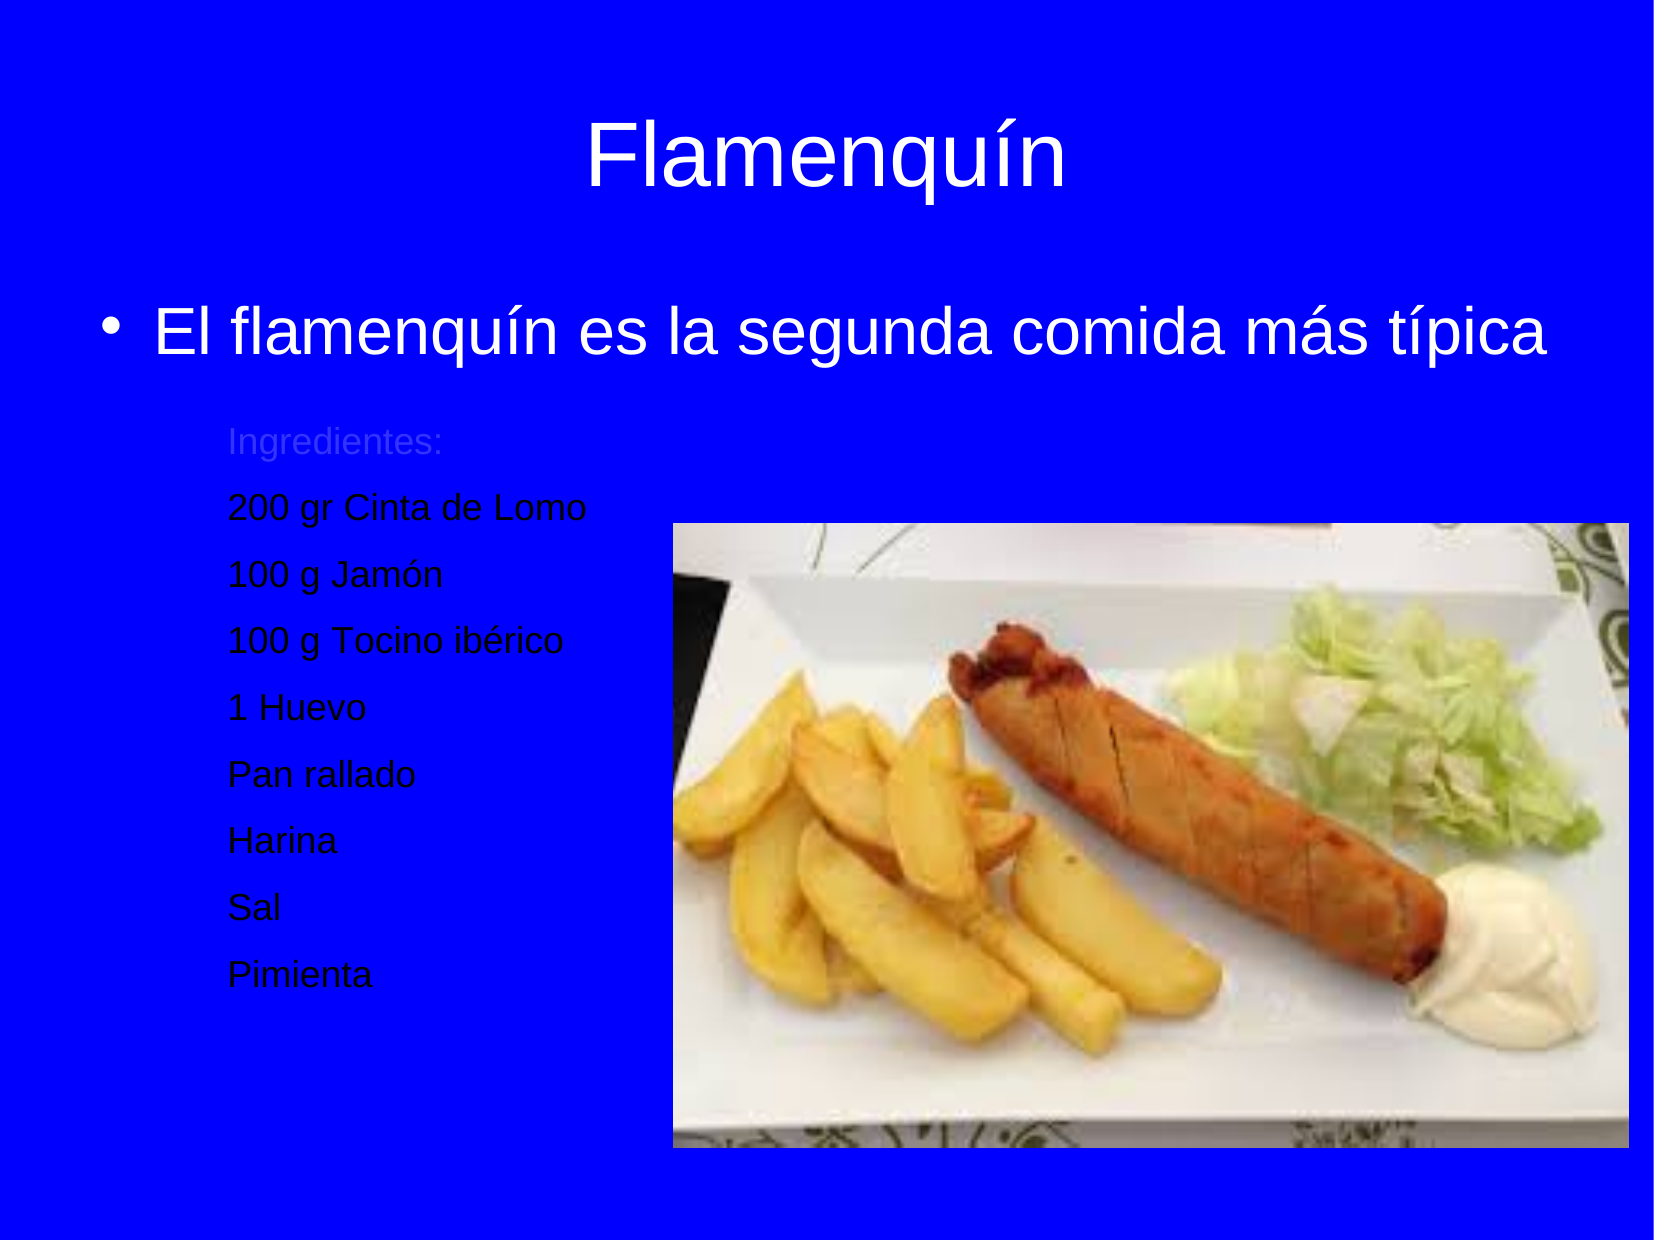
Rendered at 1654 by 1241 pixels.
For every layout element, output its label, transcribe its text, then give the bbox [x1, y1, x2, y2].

title Flamenquín [82, 49, 1571, 257]
picture [673, 523, 1629, 1148]
list El flamenquín es la segunda comida más típica [82, 290, 1571, 1010]
text_box Ingredientes: 200 gr Cinta de Lomo 100 g Jamón 100 g Tocino ibérico 1 Huevo Pan rallado Harina Sal Pimienta [212, 413, 662, 1241]
